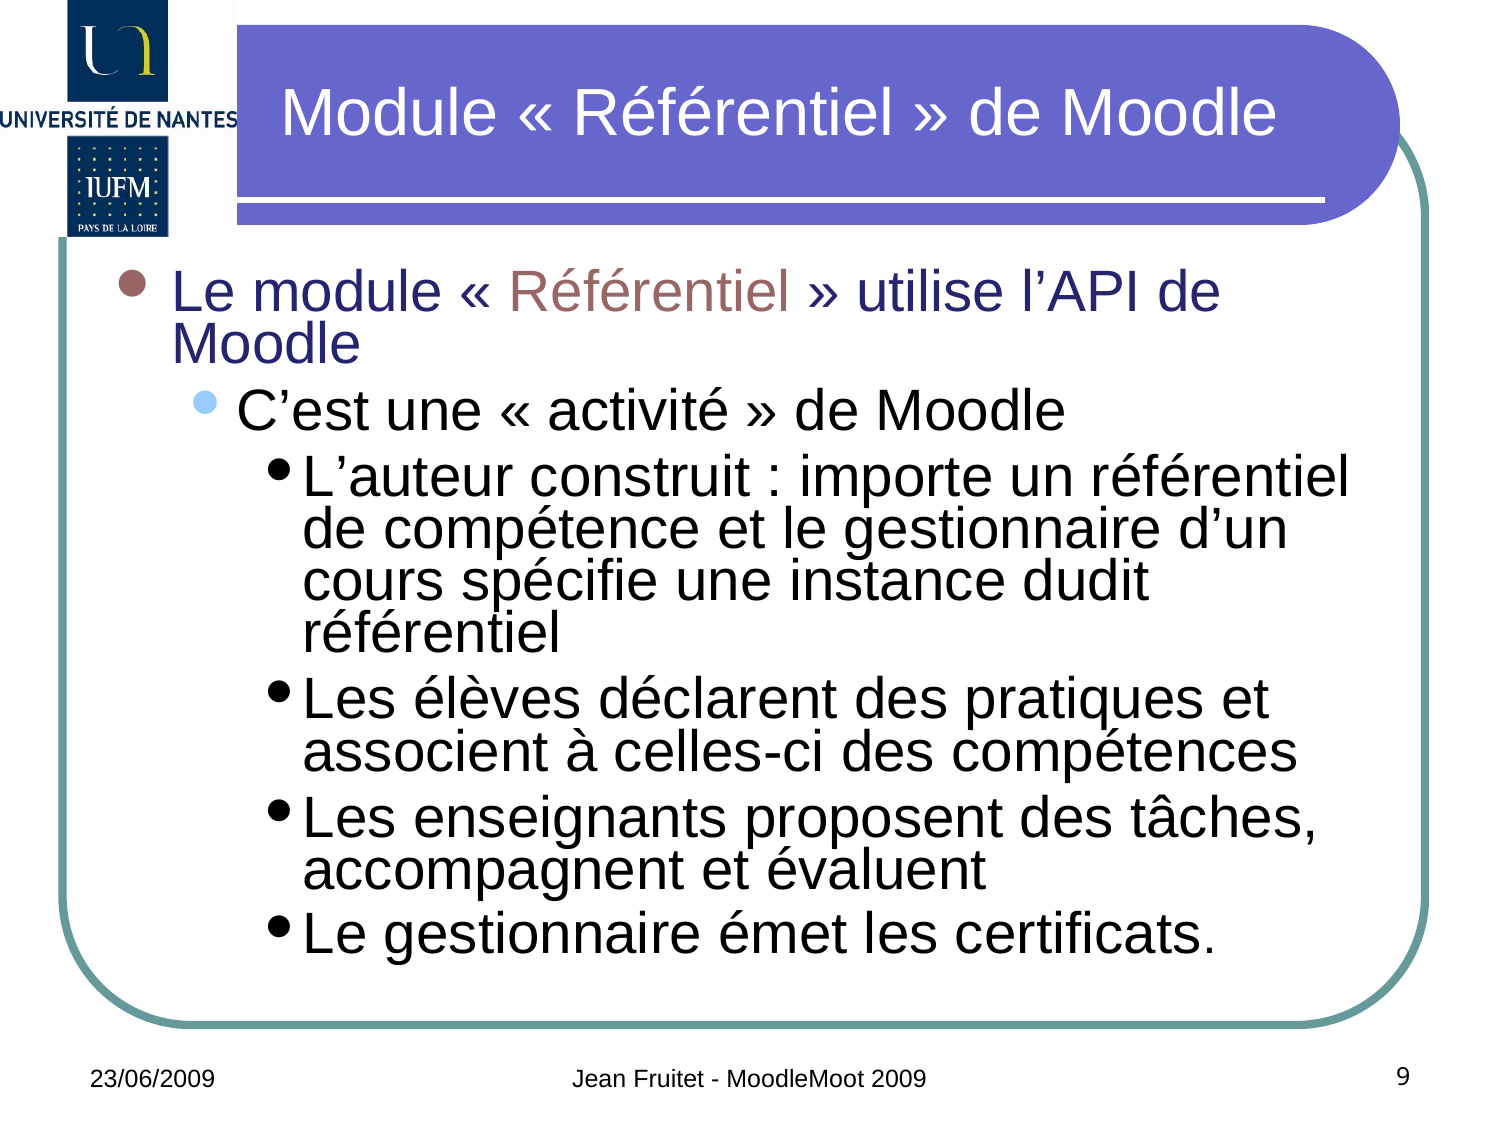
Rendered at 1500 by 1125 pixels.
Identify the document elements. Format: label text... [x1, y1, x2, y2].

title Module « Référentiel » de Moodle [265, 37, 1388, 188]
list Le module « Référentiel » utilise l’API de Moodle C’est une « activité » de Moodle L’auteur construit : importe un référentiel de compétence et le gestionnaire d’un cours spécifie une instance dudit référentiel Les élèves déclarent des pratiques et associent à celles-ci des compétences Les enseignants proposent des tâches, accompagnent et évaluent Le gestionnaire émet les certificats. [99, 262, 1412, 1024]
picture [0, 0, 237, 237]
